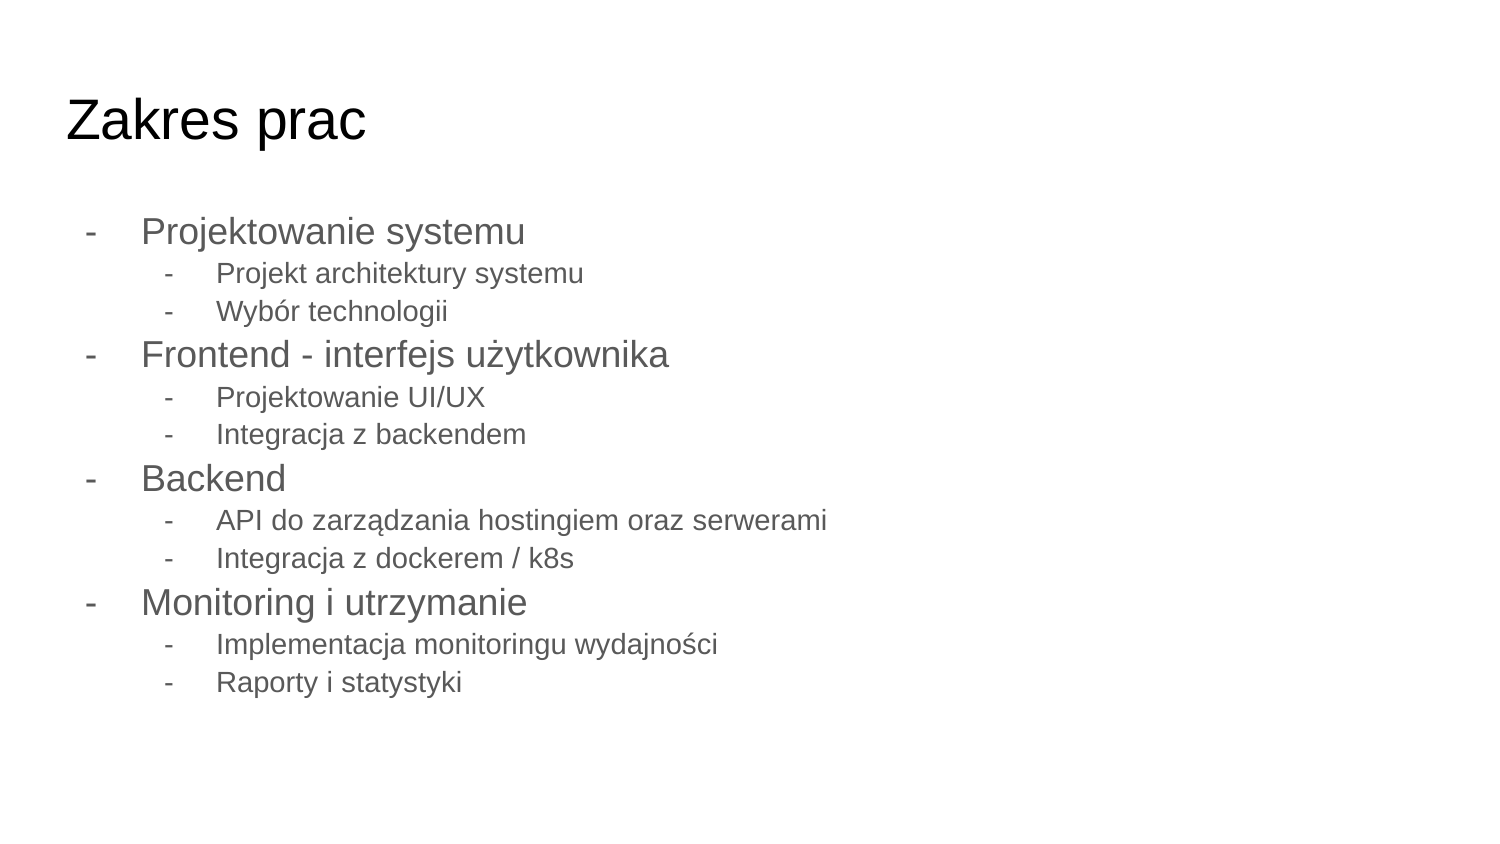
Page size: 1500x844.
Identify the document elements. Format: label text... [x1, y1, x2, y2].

list Projektowanie systemu Projekt architektury systemu Wybór technologii Frontend - interfejs użytkownika Projektowanie UI/UX Integracja z backendem Backend API do zarządzania hostingiem oraz serwerami Integracja z dockerem / k8s Monitoring i utrzymanie Implementacja monitoringu wydajności Raporty i statystyki [51, 189, 1449, 750]
title Zakres prac [51, 72, 1449, 167]
